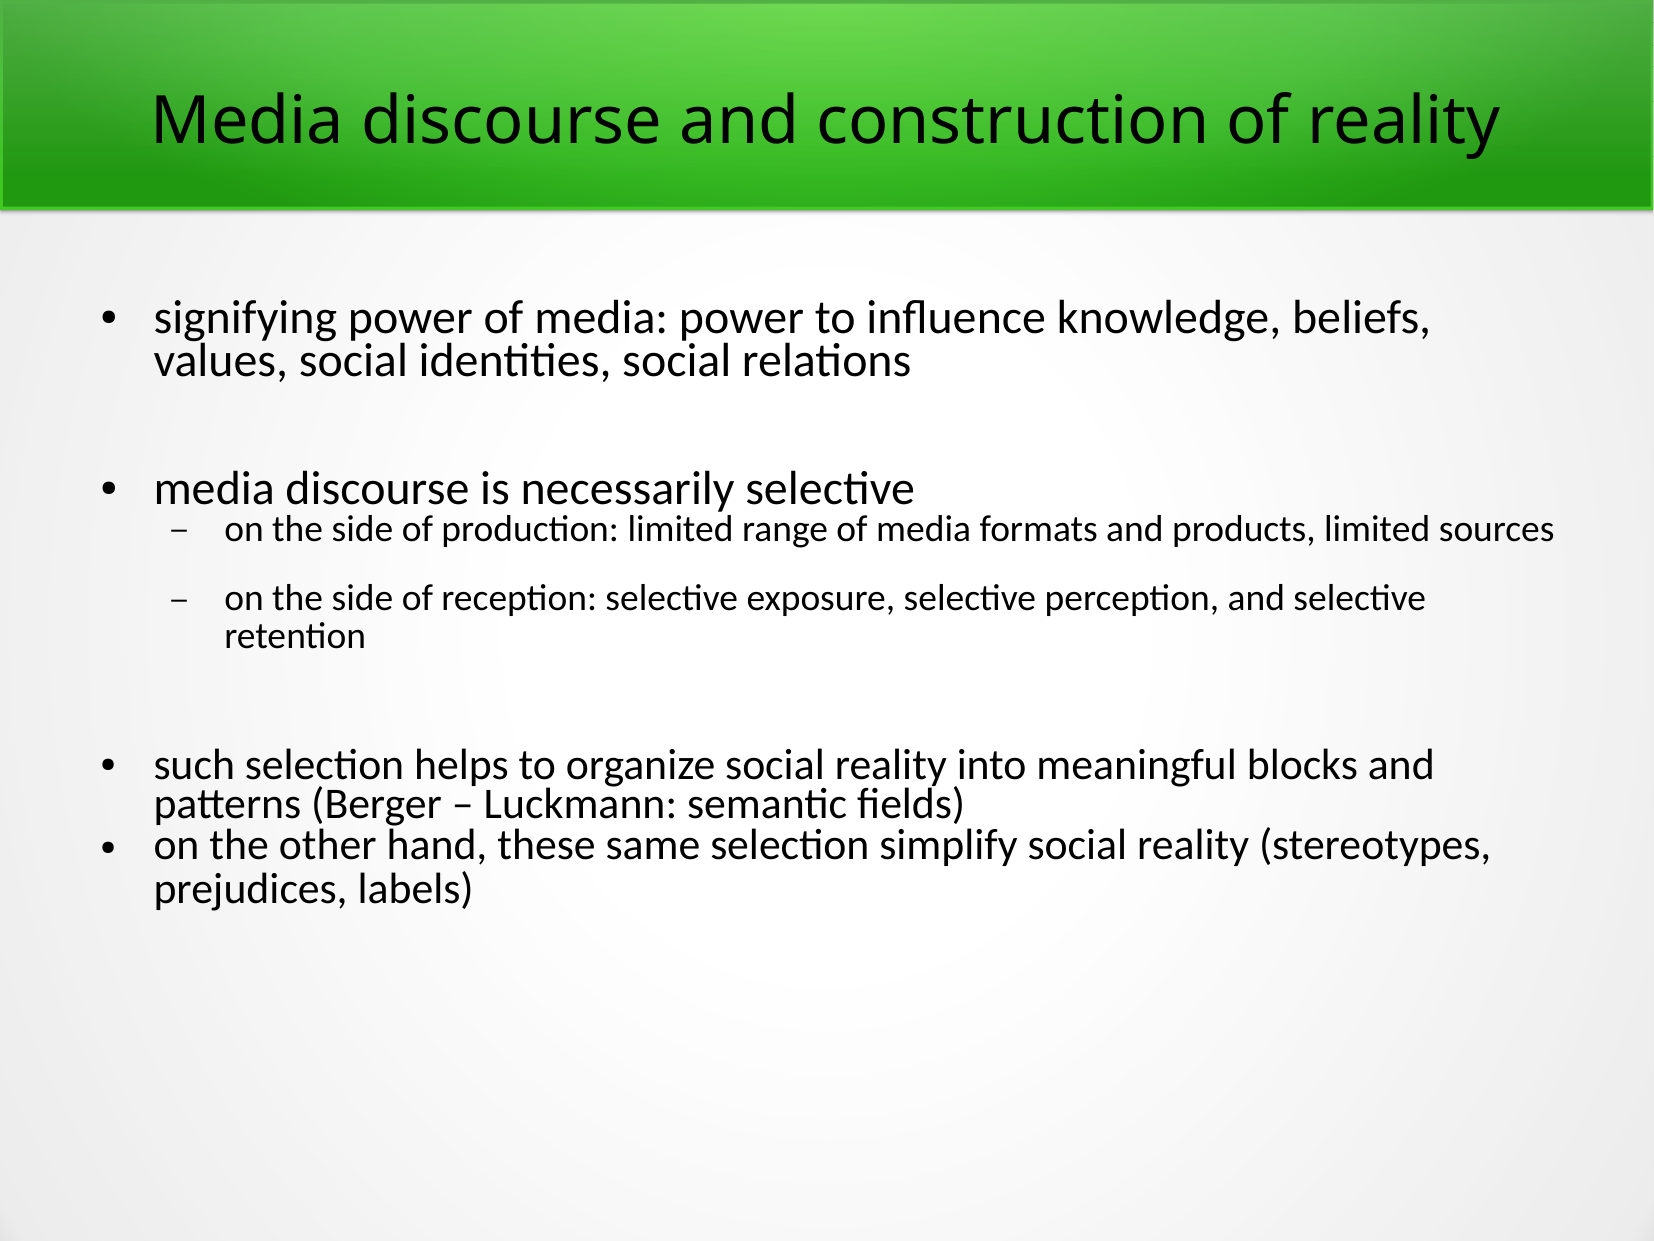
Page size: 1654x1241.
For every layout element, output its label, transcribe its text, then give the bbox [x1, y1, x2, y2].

title Media discourse and construction of reality [82, 47, 1571, 189]
list signifying power of media: power to influence knowledge, beliefs, values, social identities, social relations media discourse is necessarily selective on the side of production: limited range of media formats and products, limited sources on the side of reception: selective exposure, selective perception, and selective retention such selection helps to organize social reality into meaningful blocks and patterns (Berger – Luckmann: semantic fields) on the other hand, these same selection simplify social reality (stereotypes, prejudices, labels) [82, 299, 1571, 1019]
